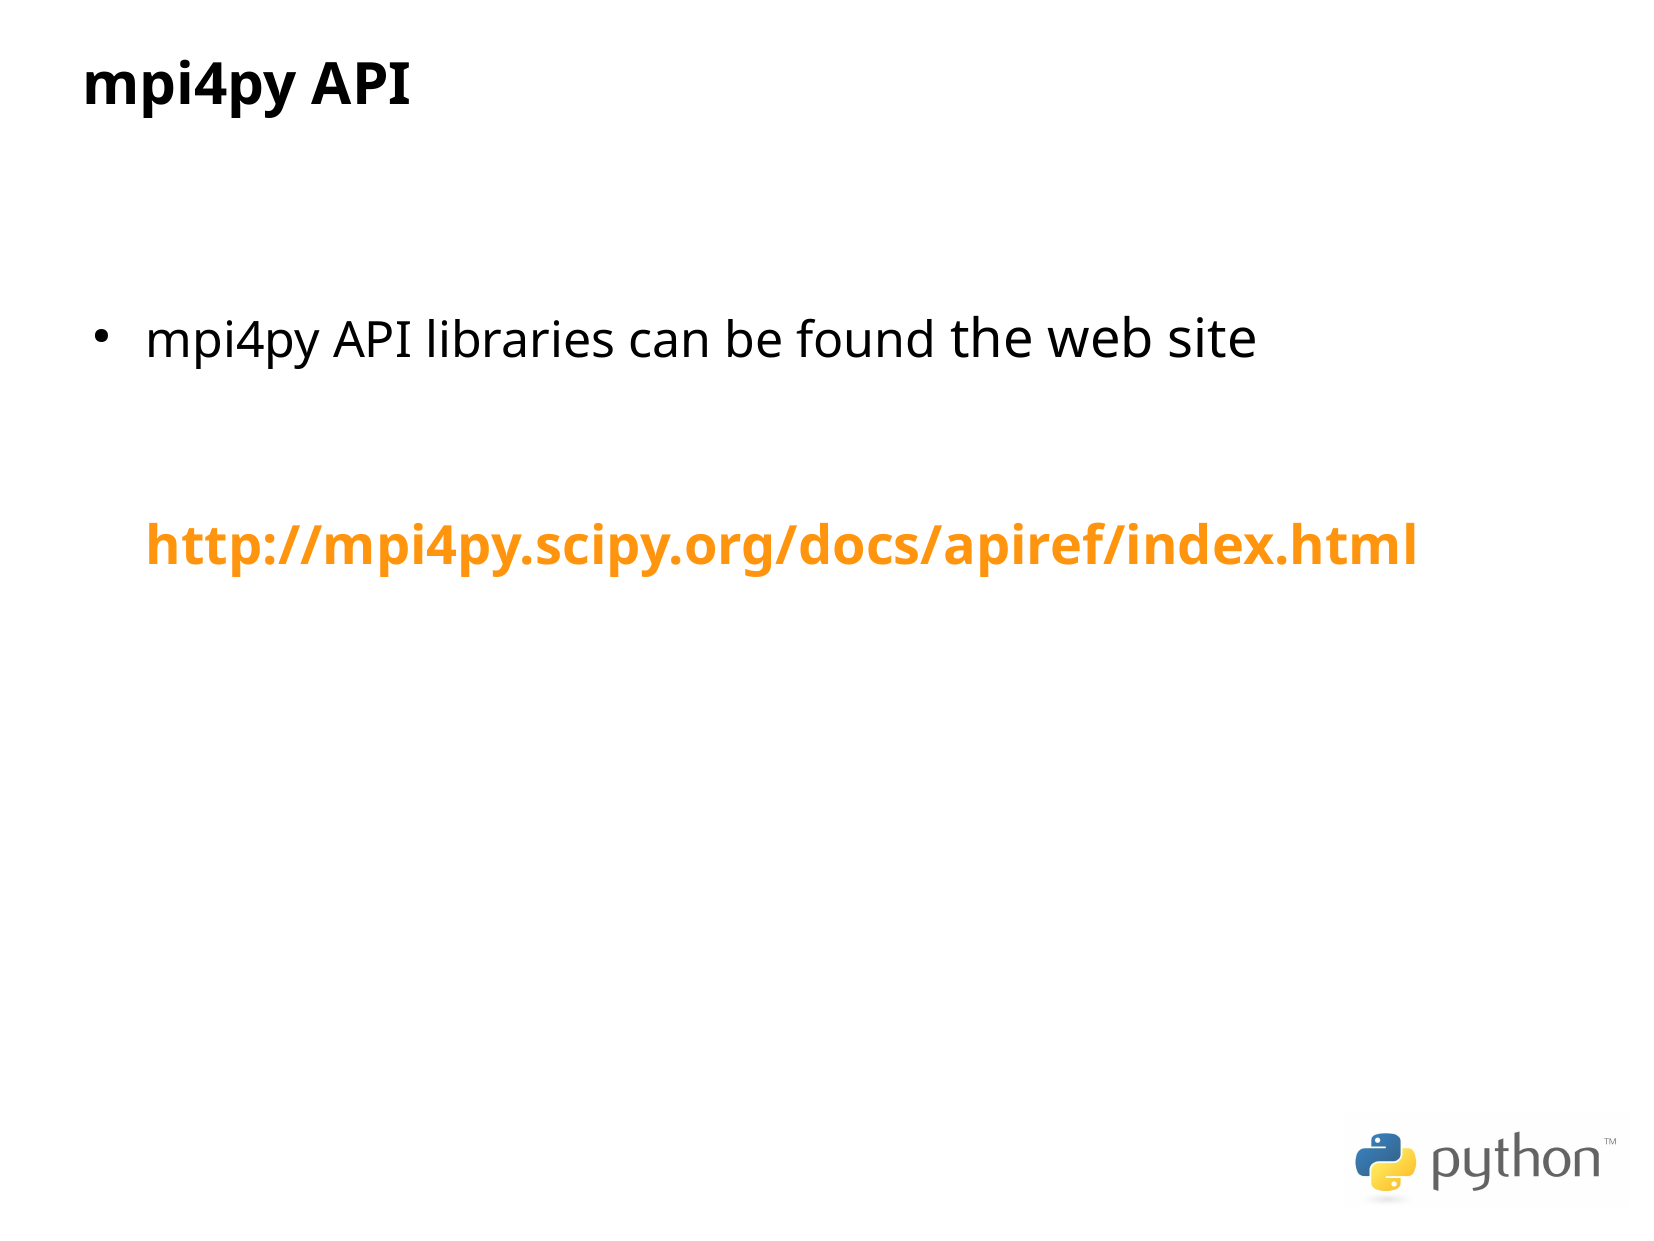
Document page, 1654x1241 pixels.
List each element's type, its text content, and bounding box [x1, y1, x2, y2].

title mpi4py API [82, 0, 1571, 179]
picture [1343, 1112, 1630, 1207]
list mpi4py API libraries can be found the web site http://mpi4py.scipy.org/docs/apiref/index.html [75, 300, 1564, 1163]
